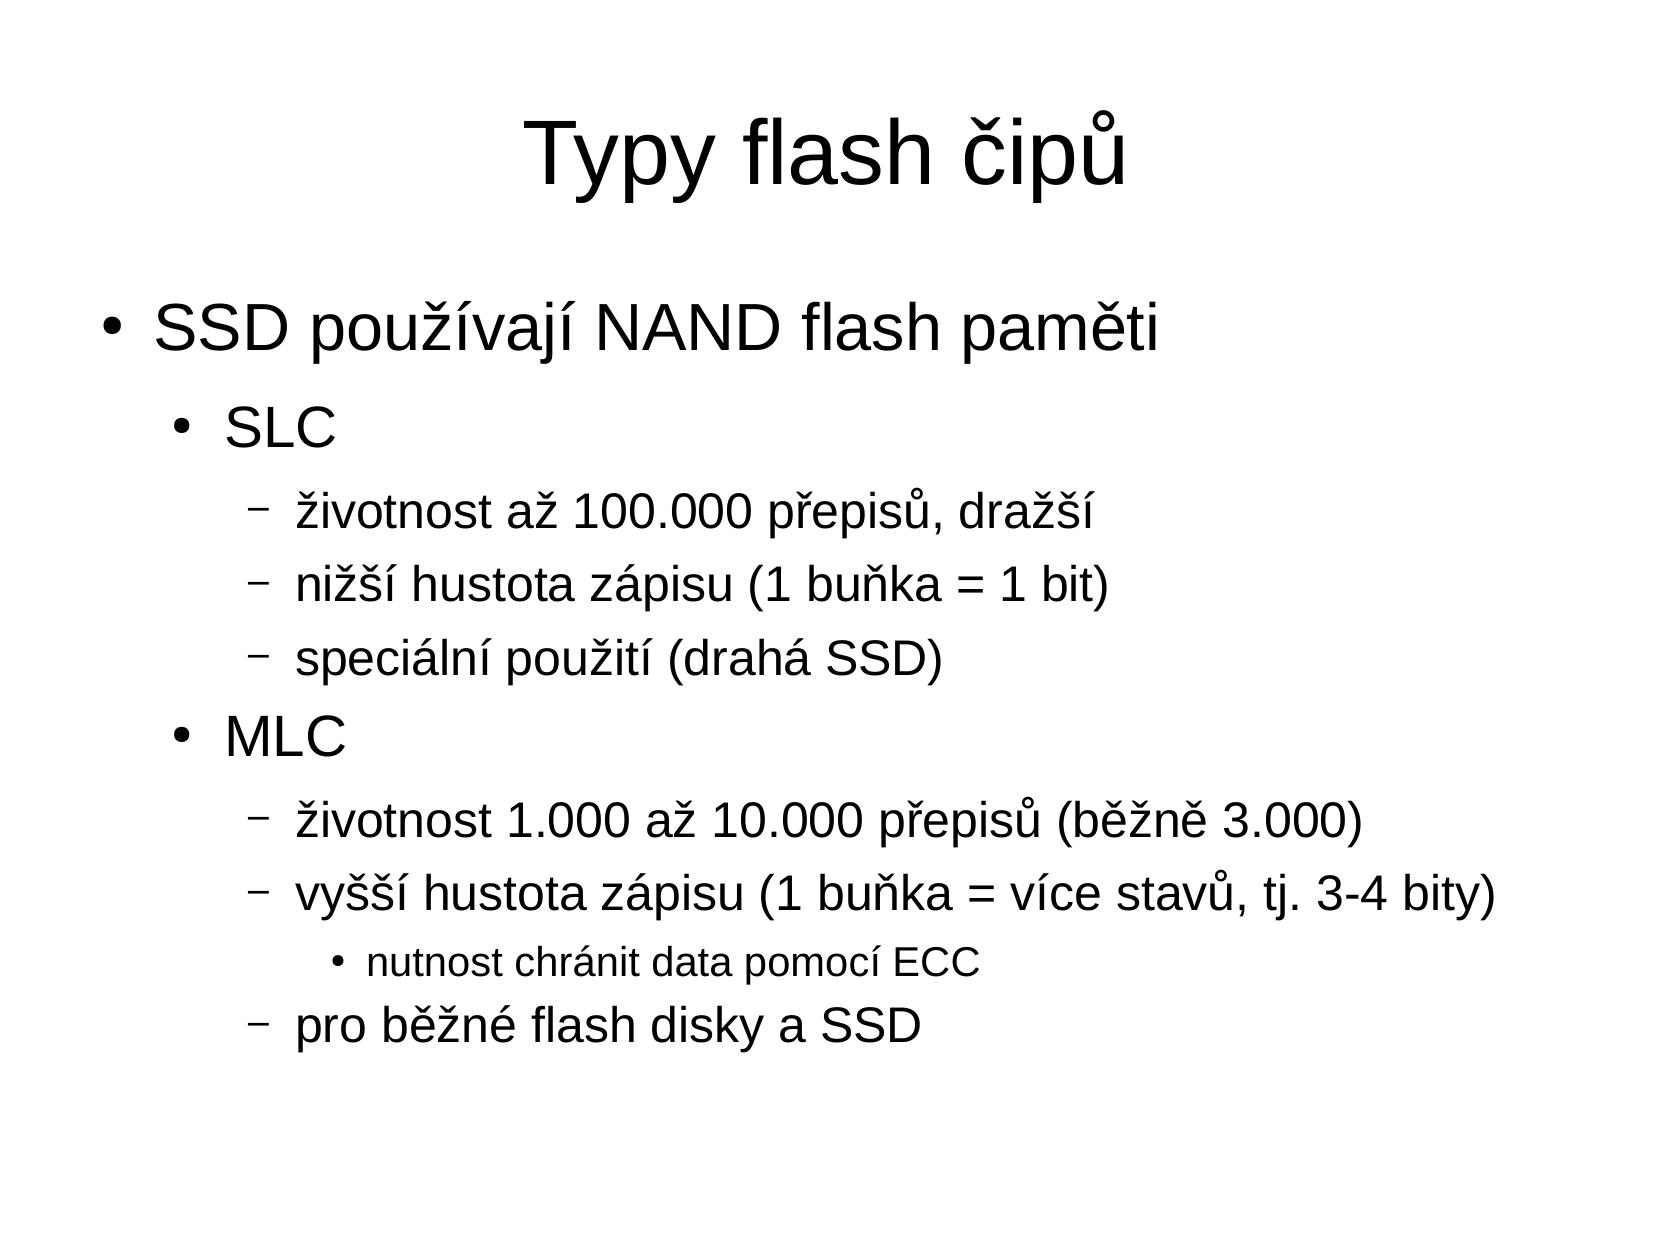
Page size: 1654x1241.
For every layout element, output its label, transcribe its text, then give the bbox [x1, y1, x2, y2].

list SSD používají NAND flash paměti SLC životnost až 100.000 přepisů, dražší nižší hustota zápisu (1 buňka = 1 bit) speciální použití (drahá SSD) MLC životnost 1.000 až 10.000 přepisů (běžně 3.000) vyšší hustota zápisu (1 buňka = více stavů, tj. 3-4 bity) nutnost chránit data pomocí ECC pro běžné flash disky a SSD [82, 290, 1571, 1054]
title Typy flash čipů [82, 49, 1571, 257]
